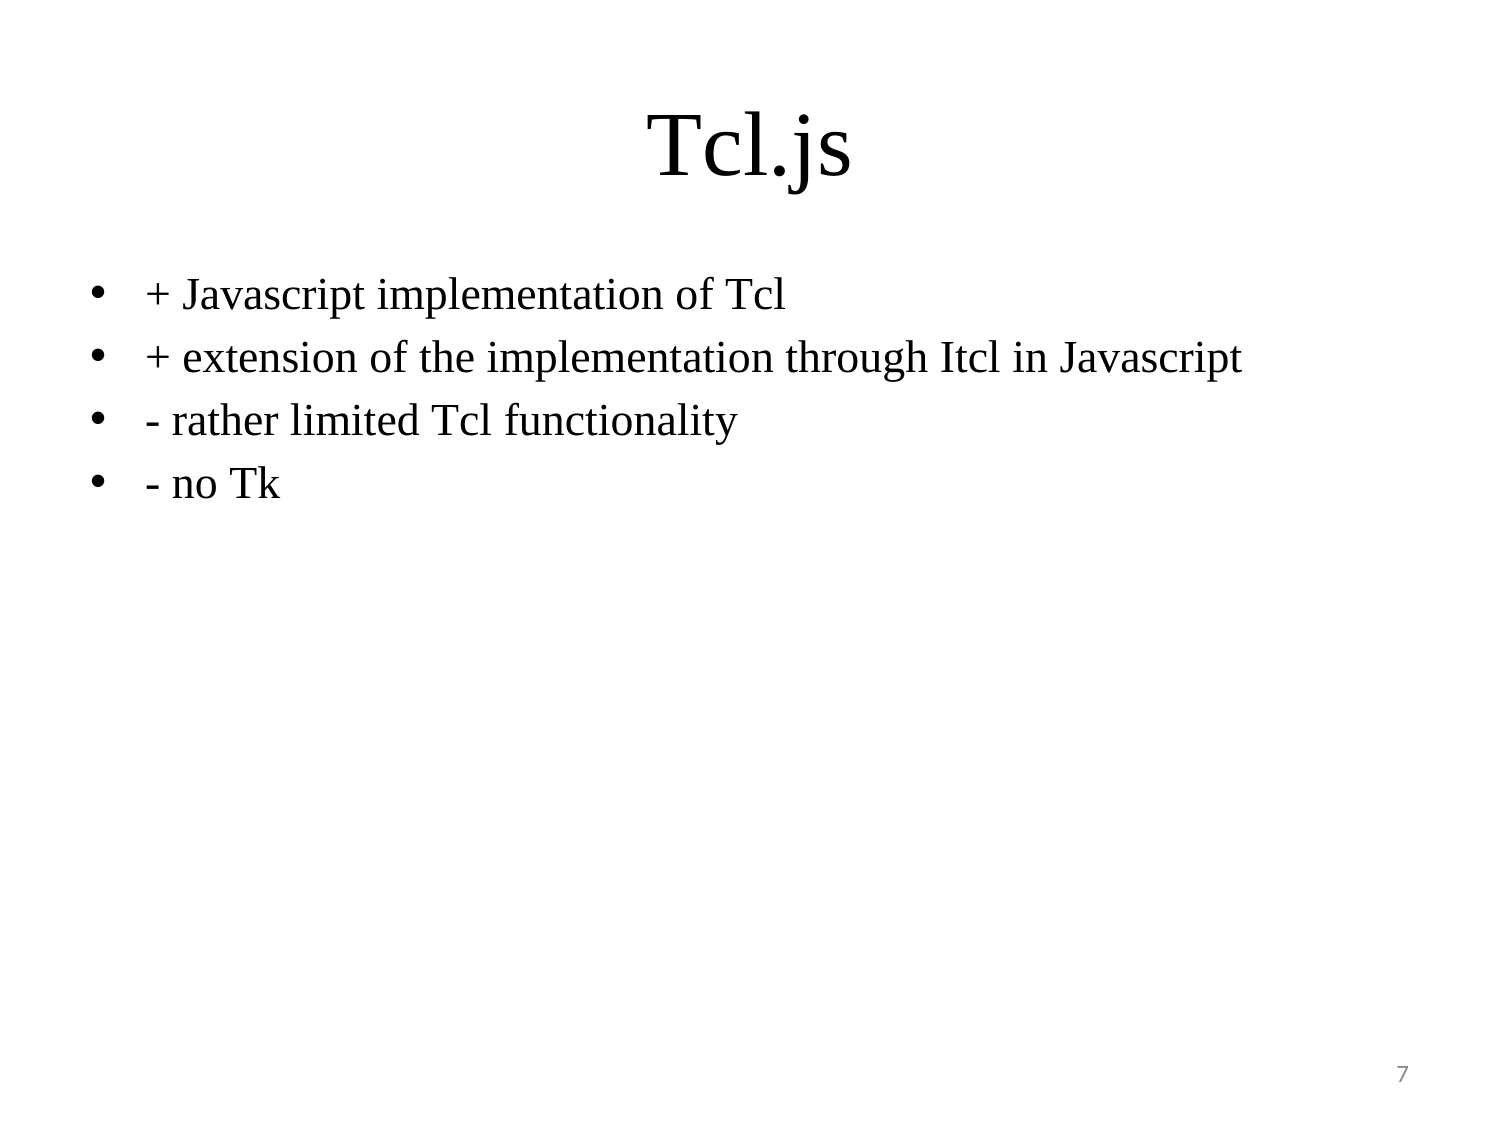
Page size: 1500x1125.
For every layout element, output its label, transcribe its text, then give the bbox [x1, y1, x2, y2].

text_box + Javascript implementation of Tcl + extension of the implementation through Itcl in Javascript - rather limited Tcl functionality - no Tk [75, 262, 1426, 1101]
text_box Tcl.js [75, 45, 1426, 233]
